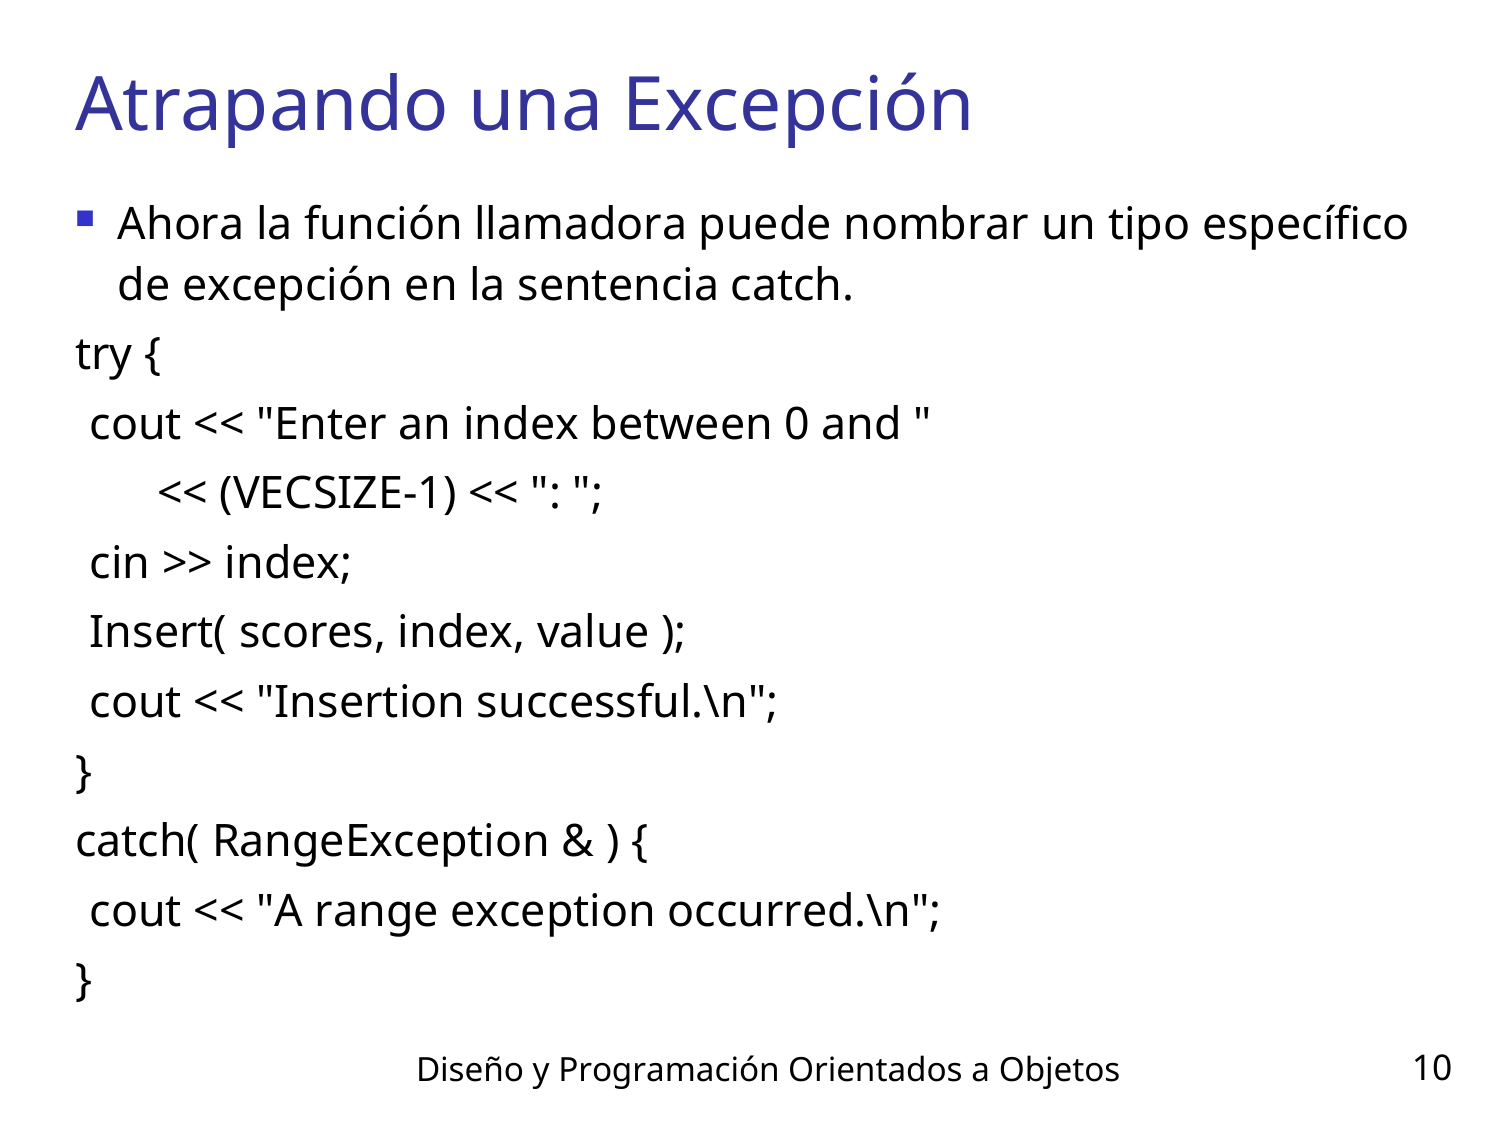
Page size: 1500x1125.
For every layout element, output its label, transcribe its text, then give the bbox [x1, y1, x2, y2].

list Ahora la función llamadora puede nombrar un tipo específico de excepción en la sentencia catch. try { cout << "Enter an index between 0 and " << (VECSIZE-1) << ": "; cin >> index; Insert( scores, index, value ); cout << "Insertion successful.\n"; } catch( RangeException & ) { cout << "A range exception occurred.\n"; } [75, 191, 1463, 1013]
title Atrapando una Excepción [75, 19, 1466, 183]
